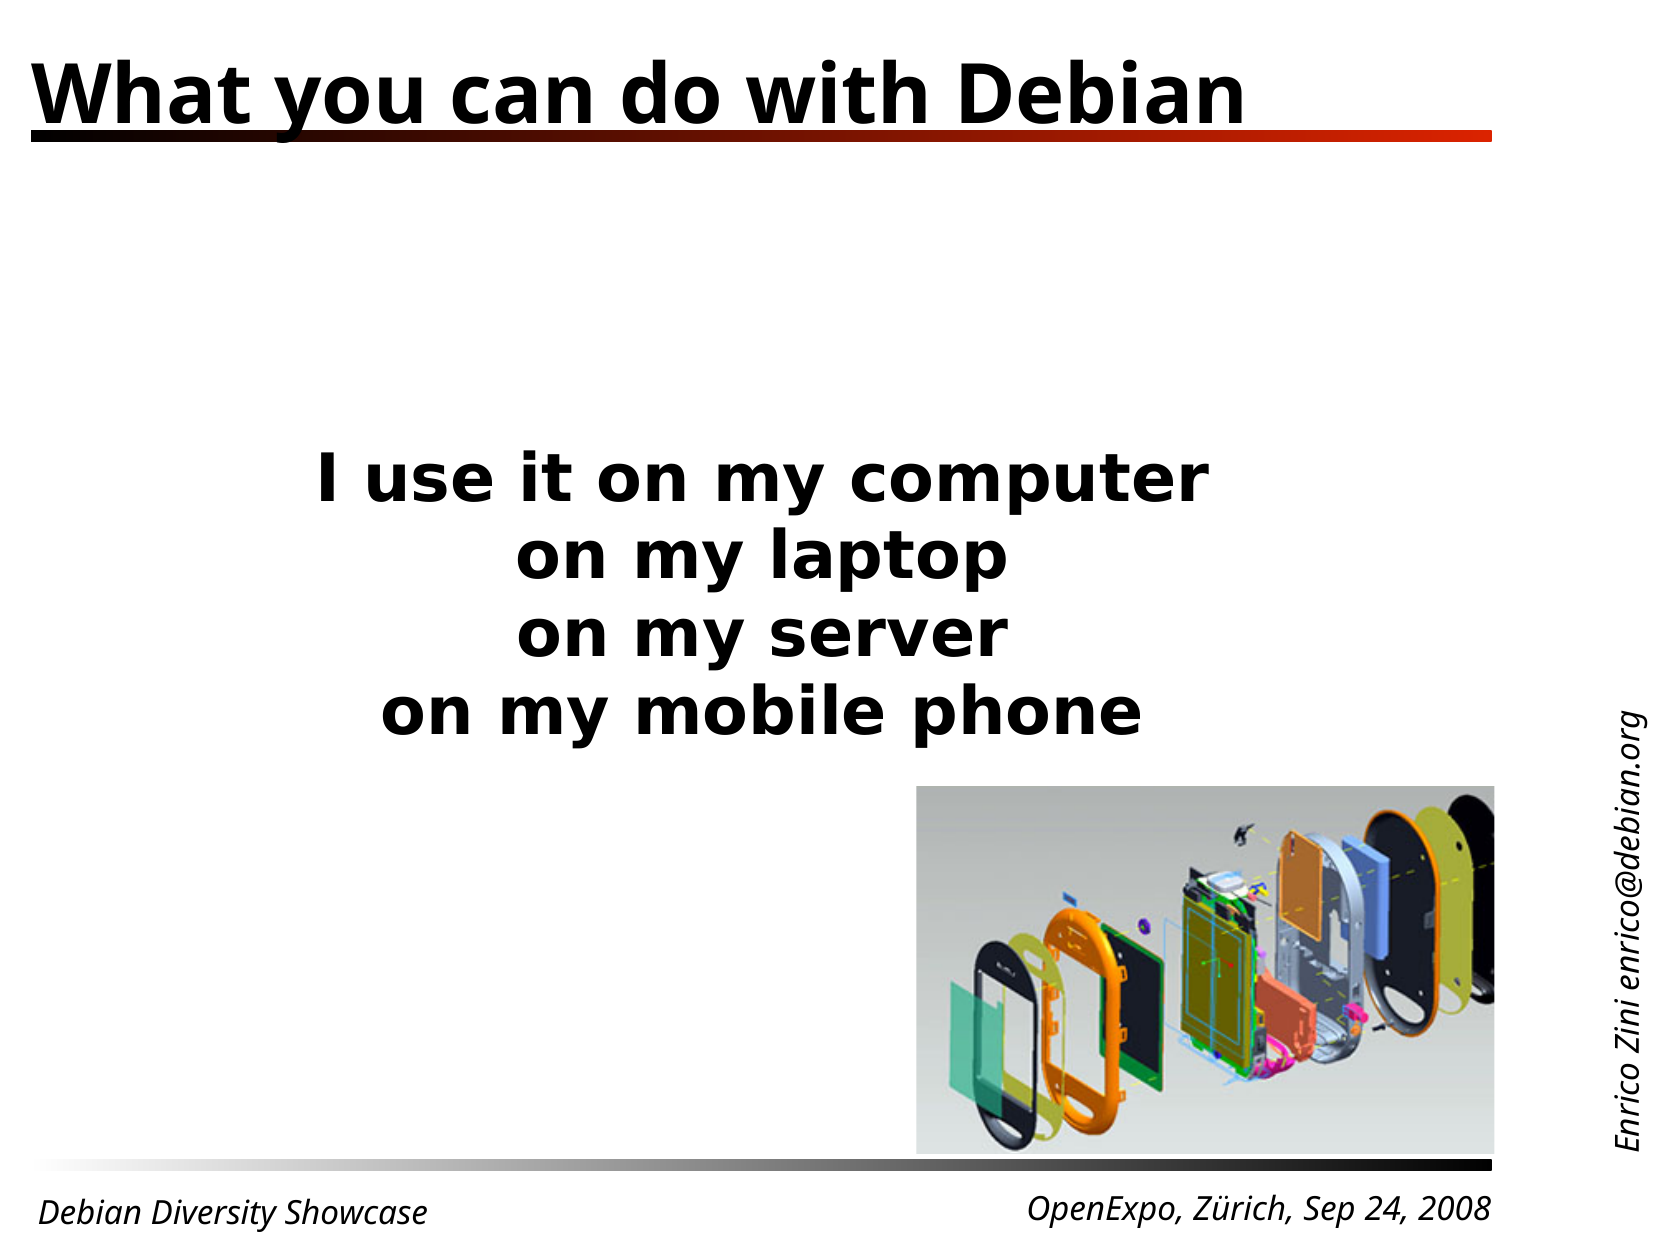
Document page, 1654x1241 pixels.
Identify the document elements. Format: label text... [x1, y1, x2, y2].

text_box What you can do with Debian [31, 34, 1438, 168]
text_box I use it on my computer on my laptop on my server on my mobile phone [30, 439, 1495, 751]
picture [916, 786, 1495, 1154]
